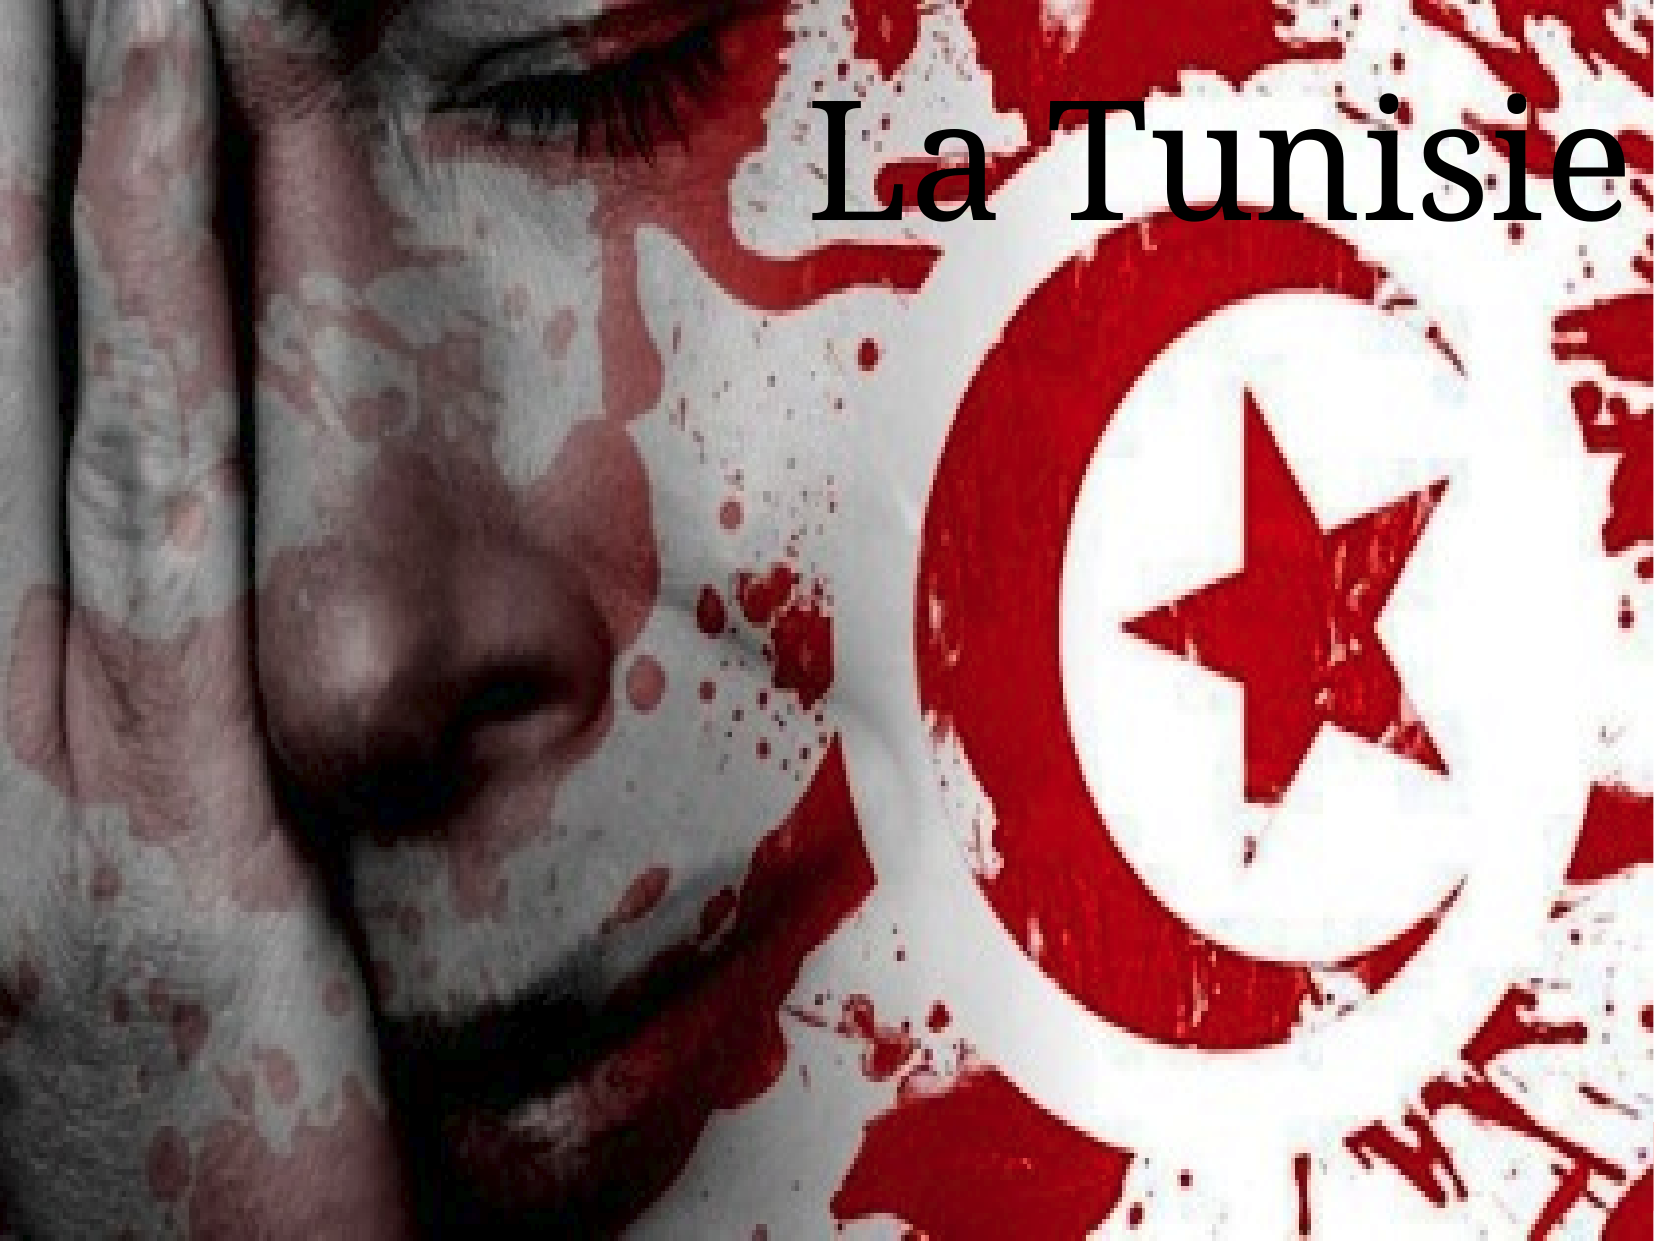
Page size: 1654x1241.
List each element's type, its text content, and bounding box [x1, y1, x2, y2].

text_box La Tunisie [791, 35, 1594, 240]
picture [0, 0, 1654, 1241]
